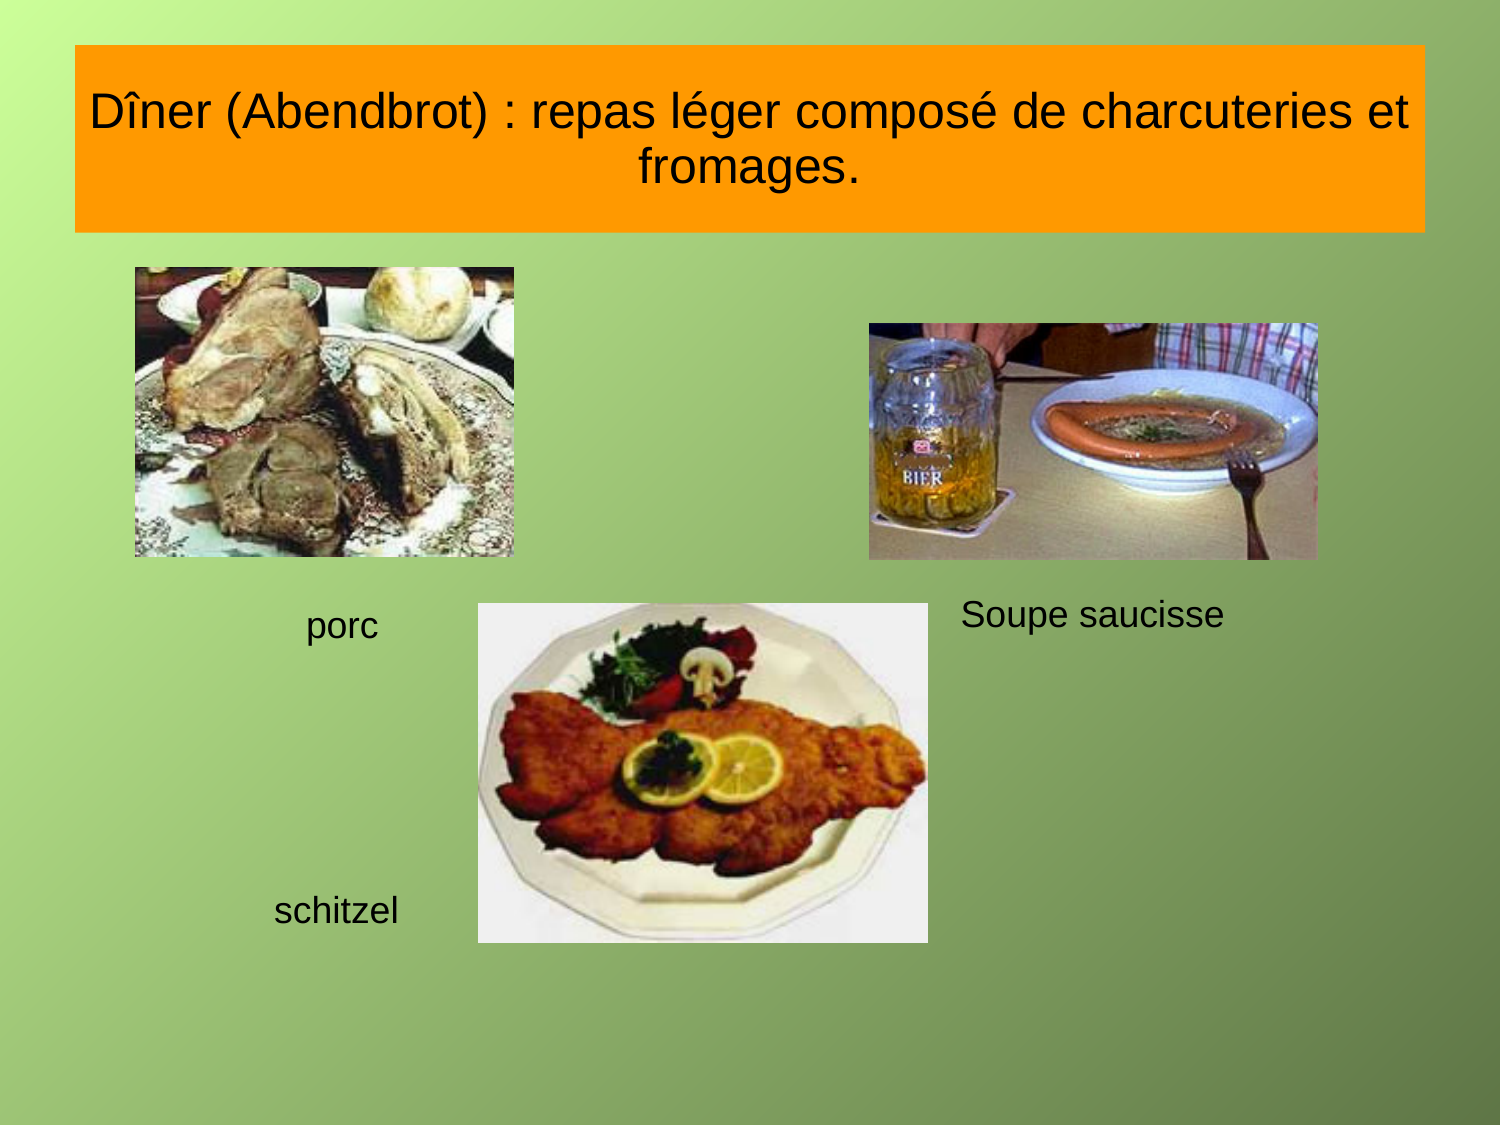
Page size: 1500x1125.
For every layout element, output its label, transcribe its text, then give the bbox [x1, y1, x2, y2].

picture [135, 267, 514, 557]
picture [478, 603, 928, 943]
text_box schitzel [194, 881, 479, 939]
picture [869, 323, 1318, 560]
text_box porc [135, 596, 550, 655]
title Dîner (Abendbrot) : repas léger composé de charcuteries et fromages. [75, 45, 1426, 233]
text_box Soupe saucisse [844, 586, 1341, 644]
